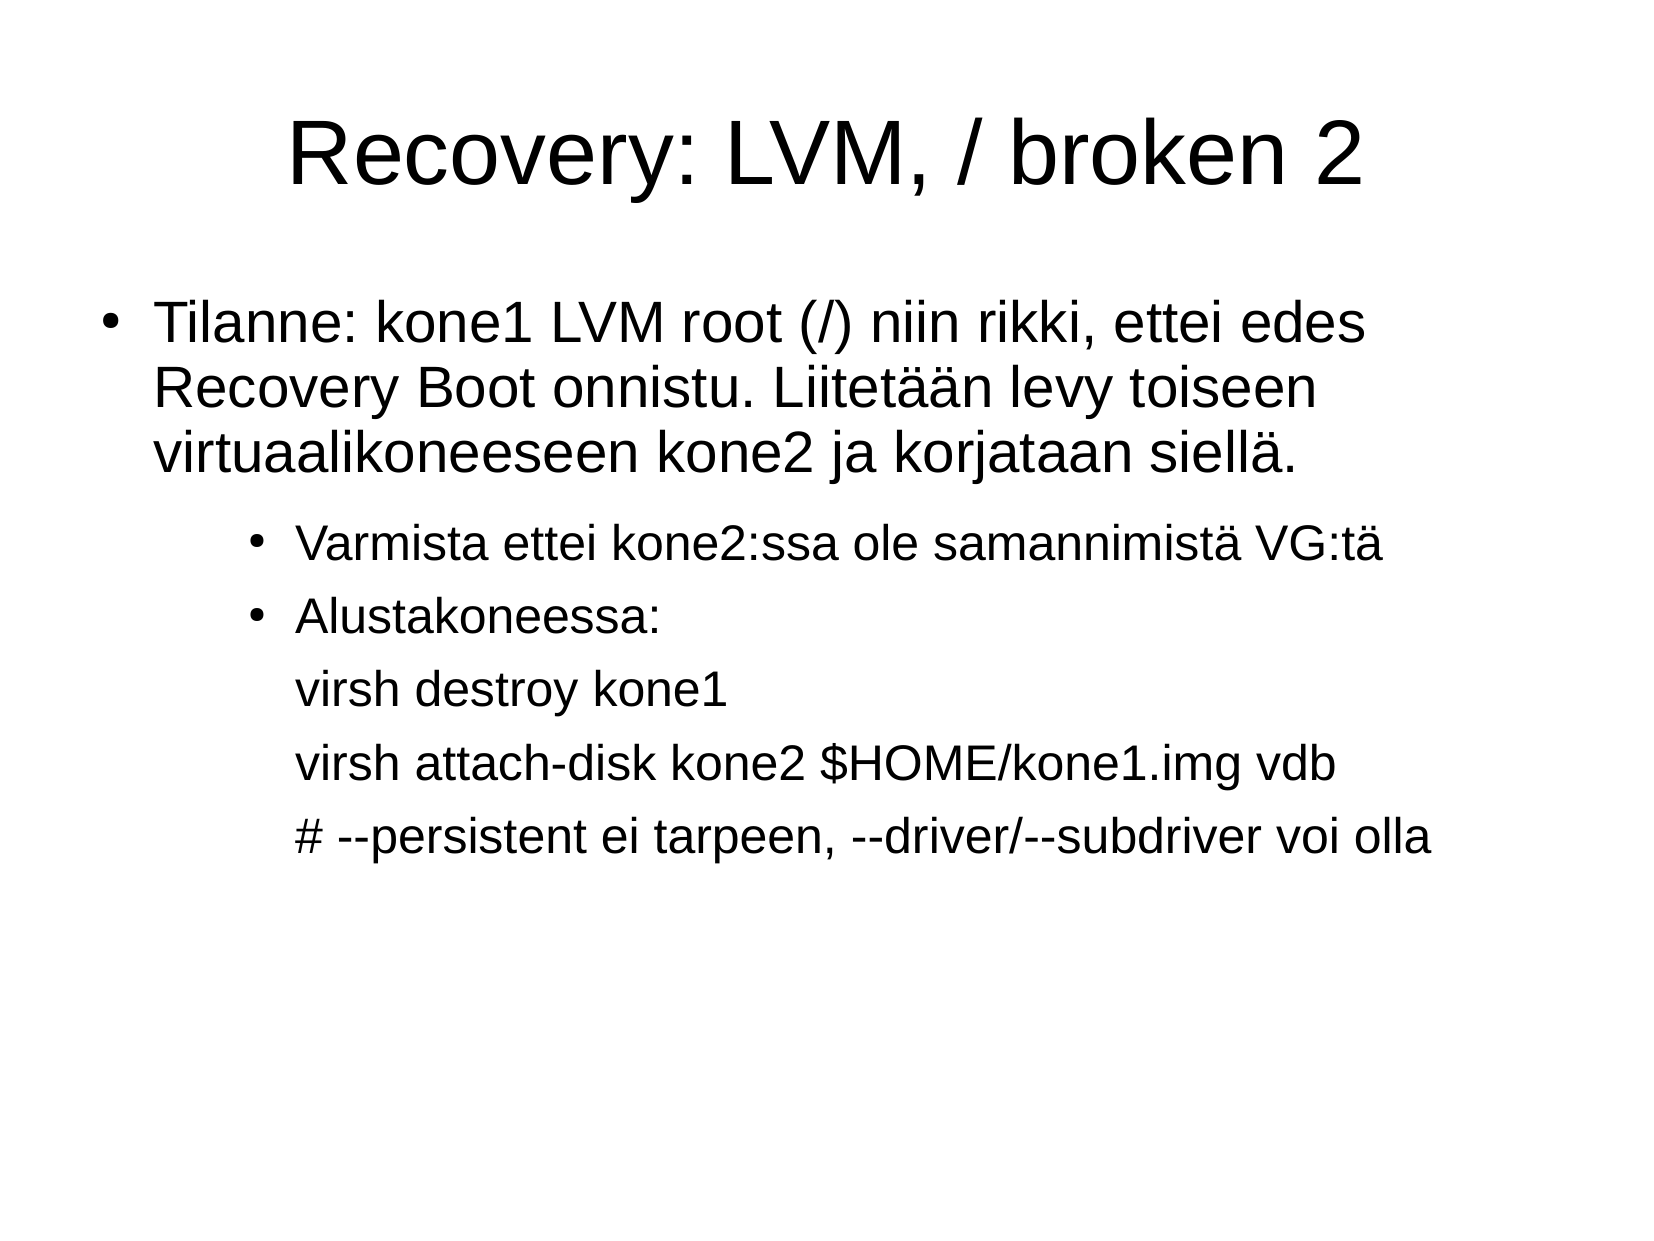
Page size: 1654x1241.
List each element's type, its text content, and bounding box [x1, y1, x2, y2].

list Tilanne: kone1 LVM root (/) niin rikki, ettei edes Recovery Boot onnistu. Liitetään levy toiseen virtuaalikoneeseen kone2 ja korjataan siellä. Varmista ettei kone2:ssa ole samannimistä VG:tä Alustakoneessa: virsh destroy kone1 virsh attach-disk kone2 $HOME/kone1.img vdb # --persistent ei tarpeen, --driver/--subdriver voi olla [82, 290, 1571, 1010]
title Recovery: LVM, / broken 2 [82, 49, 1571, 257]
